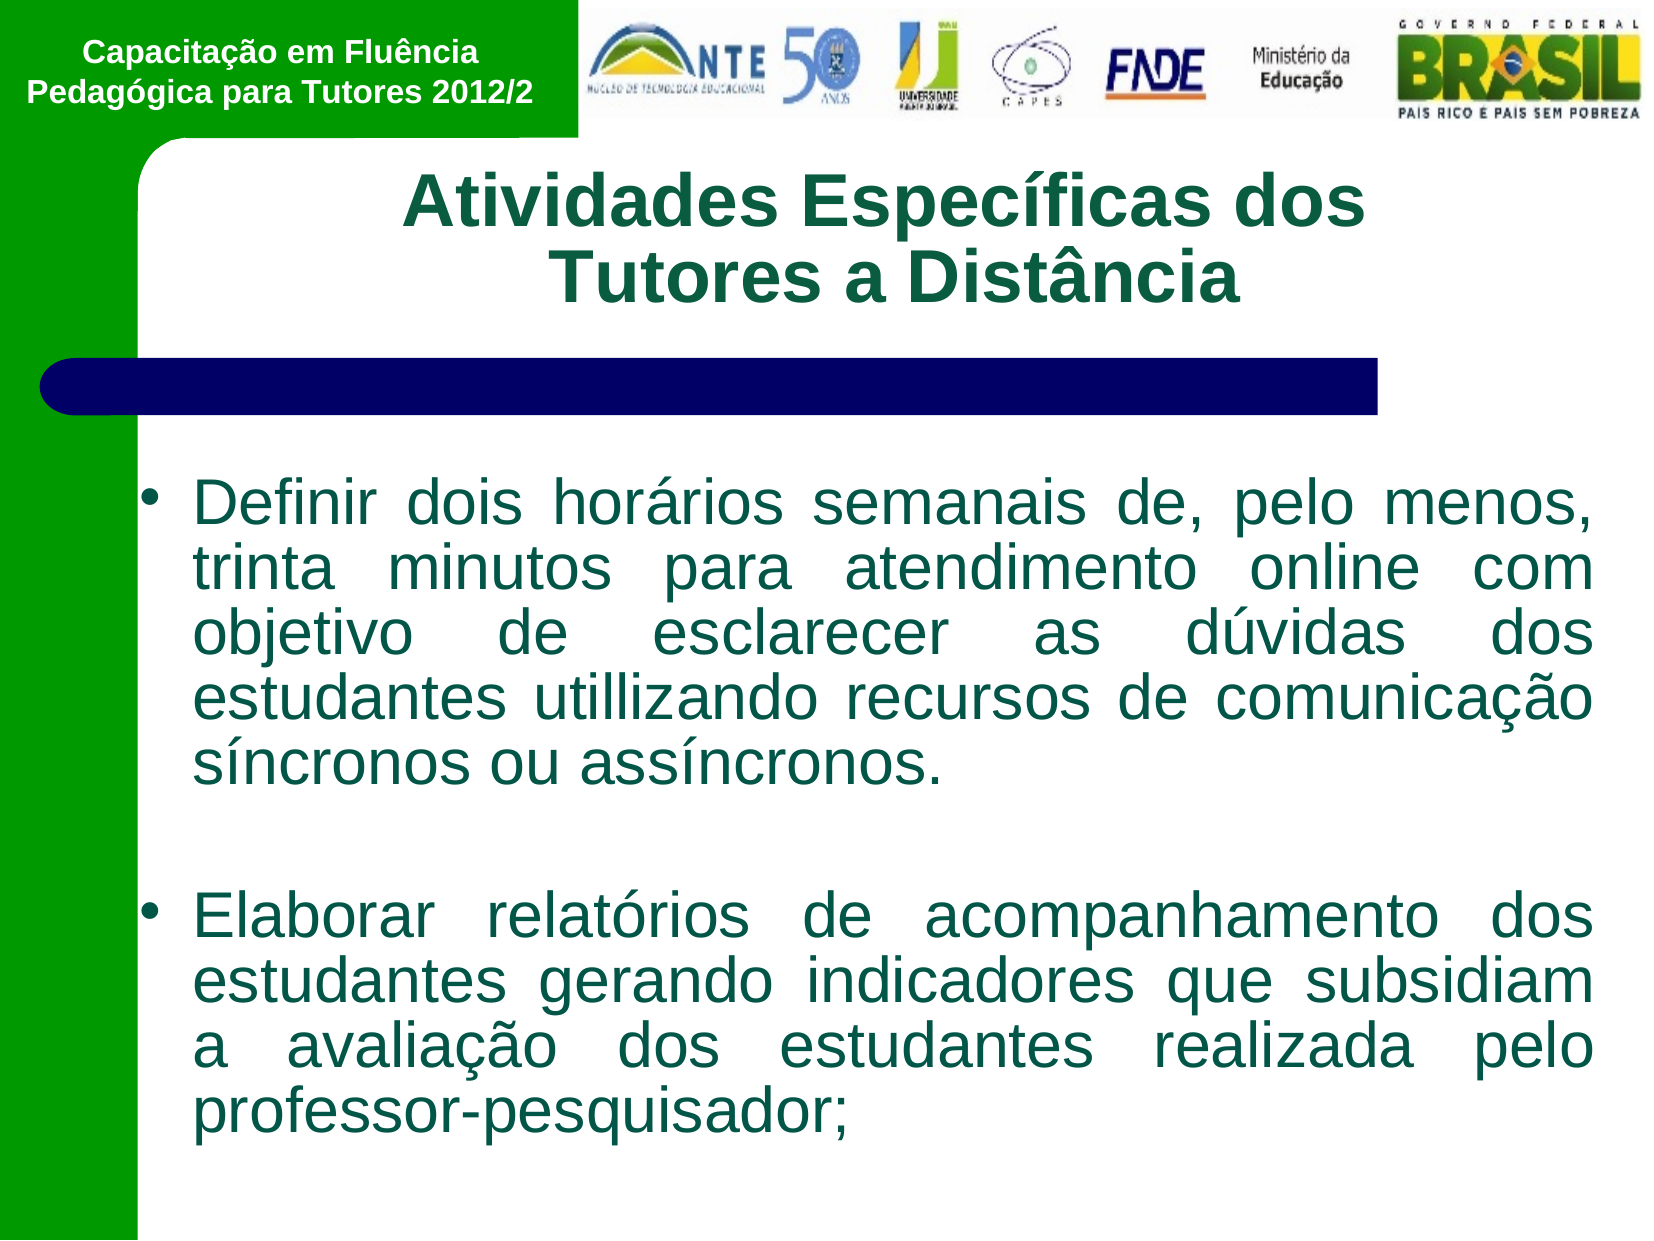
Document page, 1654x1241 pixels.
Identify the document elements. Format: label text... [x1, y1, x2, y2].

title Atividades Específicas dos Tutores a Distância [177, 155, 1612, 406]
picture [582, 8, 1646, 121]
list Definir dois horários semanais de, pelo menos, trinta minutos para atendimento online com objetivo de esclarecer as dúvidas dos estudantes utillizando recursos de comunicação síncronos ou assíncronos. Elaborar relatórios de acompanhamento dos estudantes gerando indicadores que subsidiam a avaliação dos estudantes realizada pelo professor-pesquisador; [122, 383, 1595, 1241]
